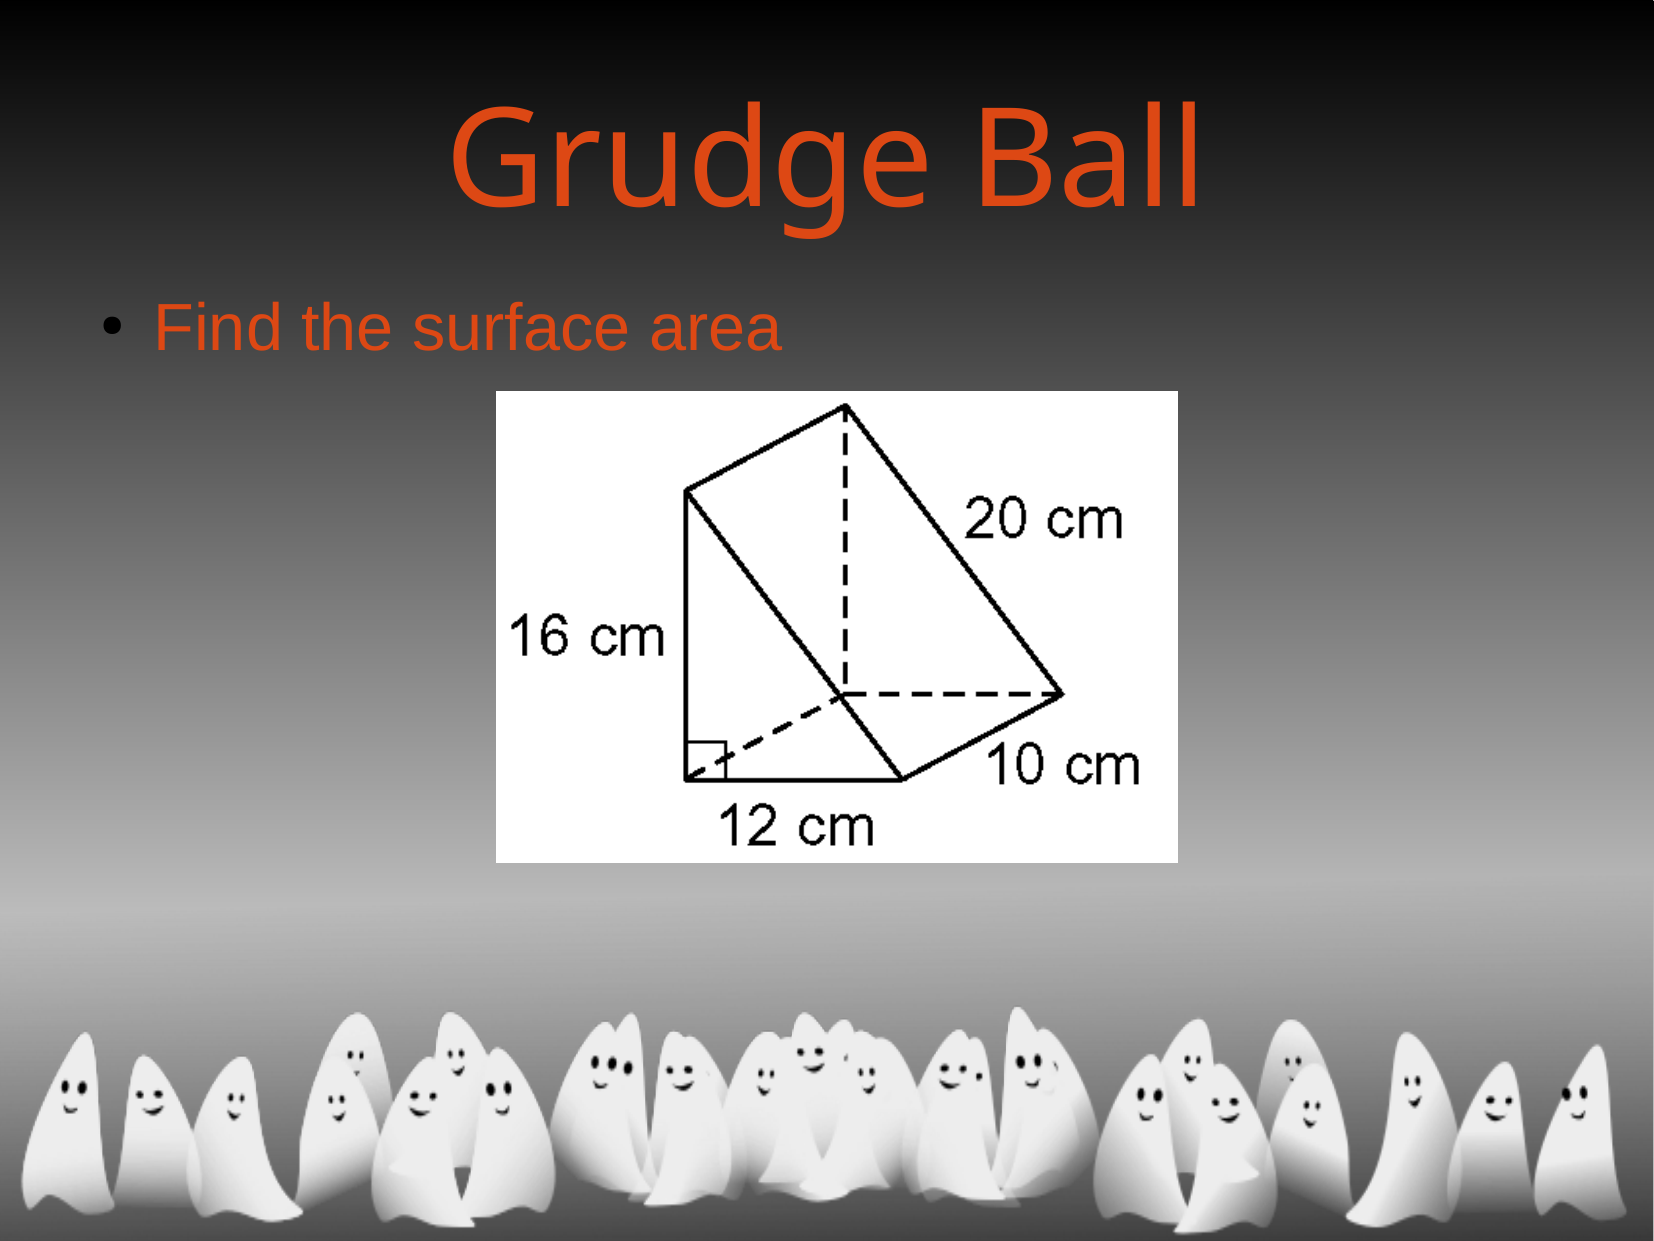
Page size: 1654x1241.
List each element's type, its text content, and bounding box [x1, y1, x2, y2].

title Grudge Ball [82, 49, 1571, 257]
picture [496, 391, 1178, 863]
picture [0, 873, 1654, 1241]
list Find the surface area [82, 290, 1571, 873]
